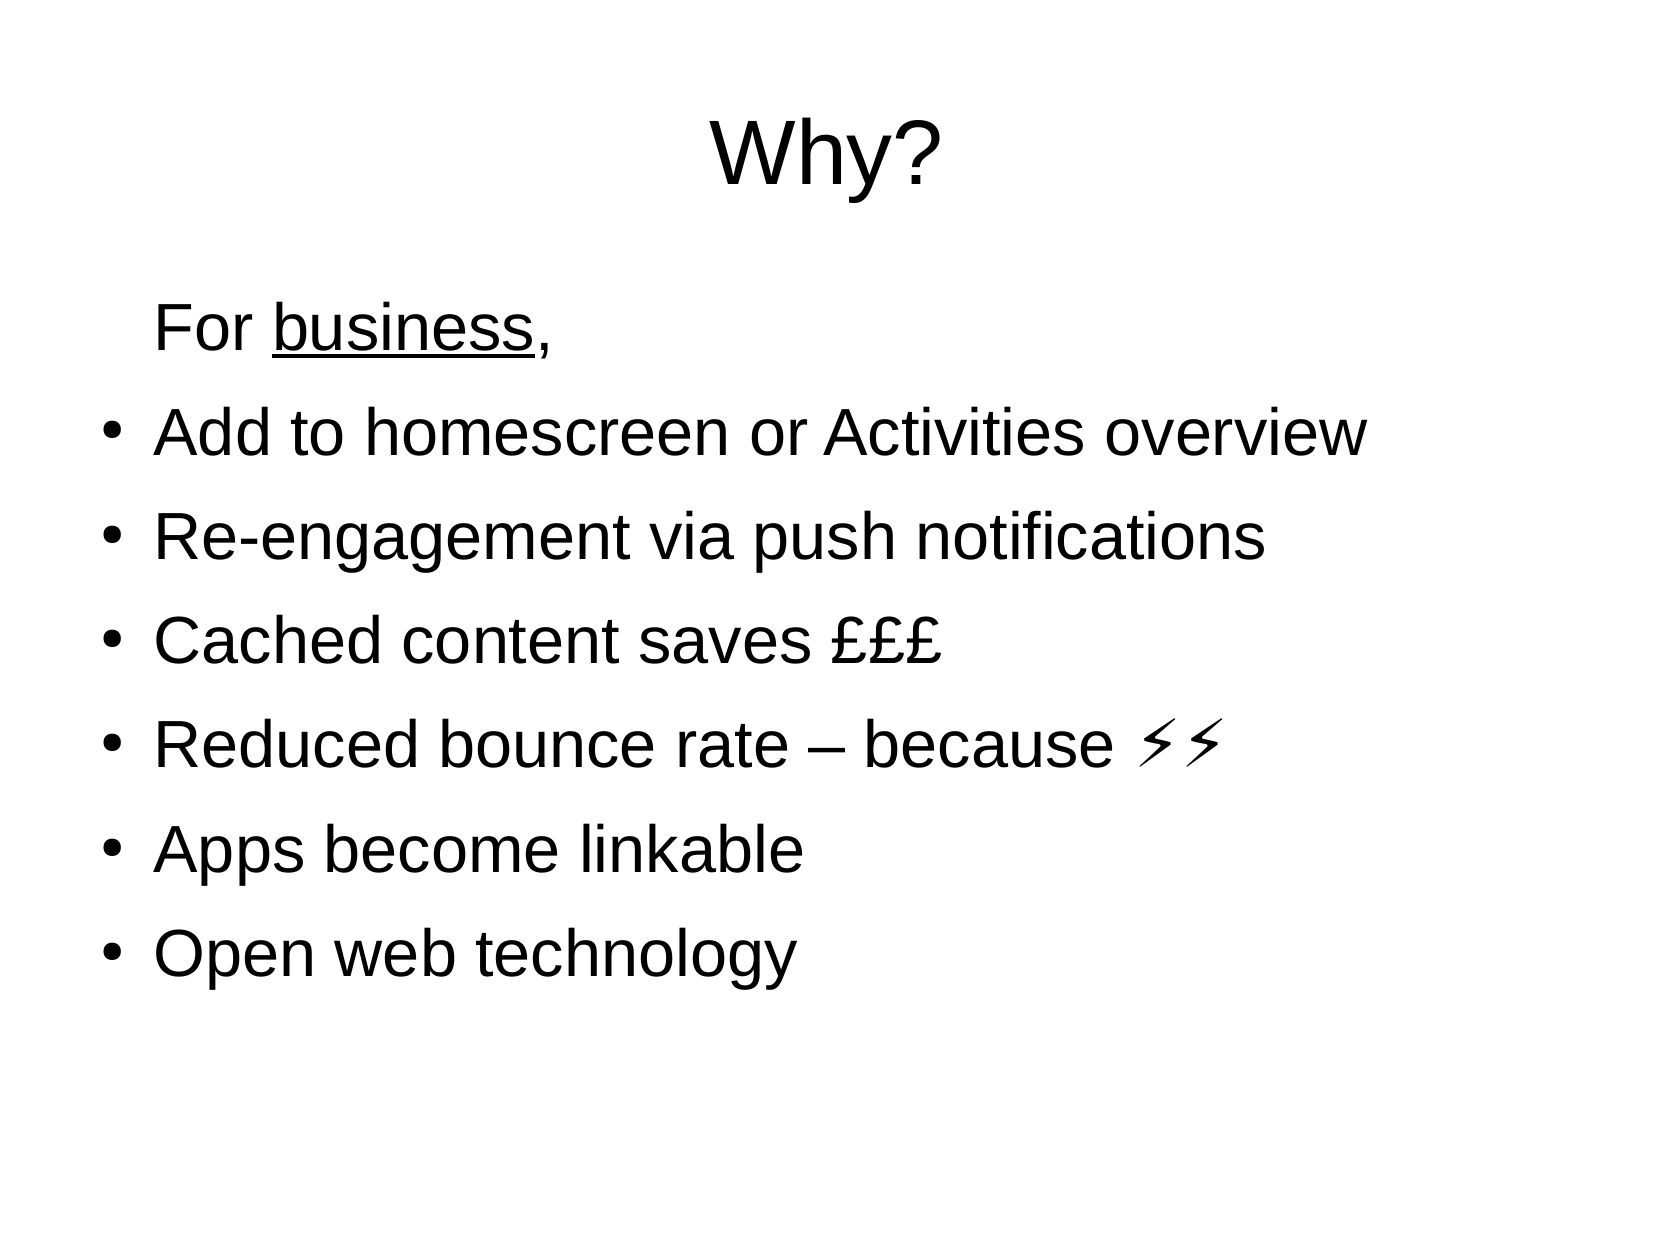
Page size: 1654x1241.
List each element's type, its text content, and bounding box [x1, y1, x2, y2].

list For business, Add to homescreen or Activities overview Re-engagement via push notifications Cached content saves £££ Reduced bounce rate – because ⚡️⚡️ Apps become linkable Open web technology [82, 290, 1571, 1010]
title Why? [82, 49, 1571, 257]
